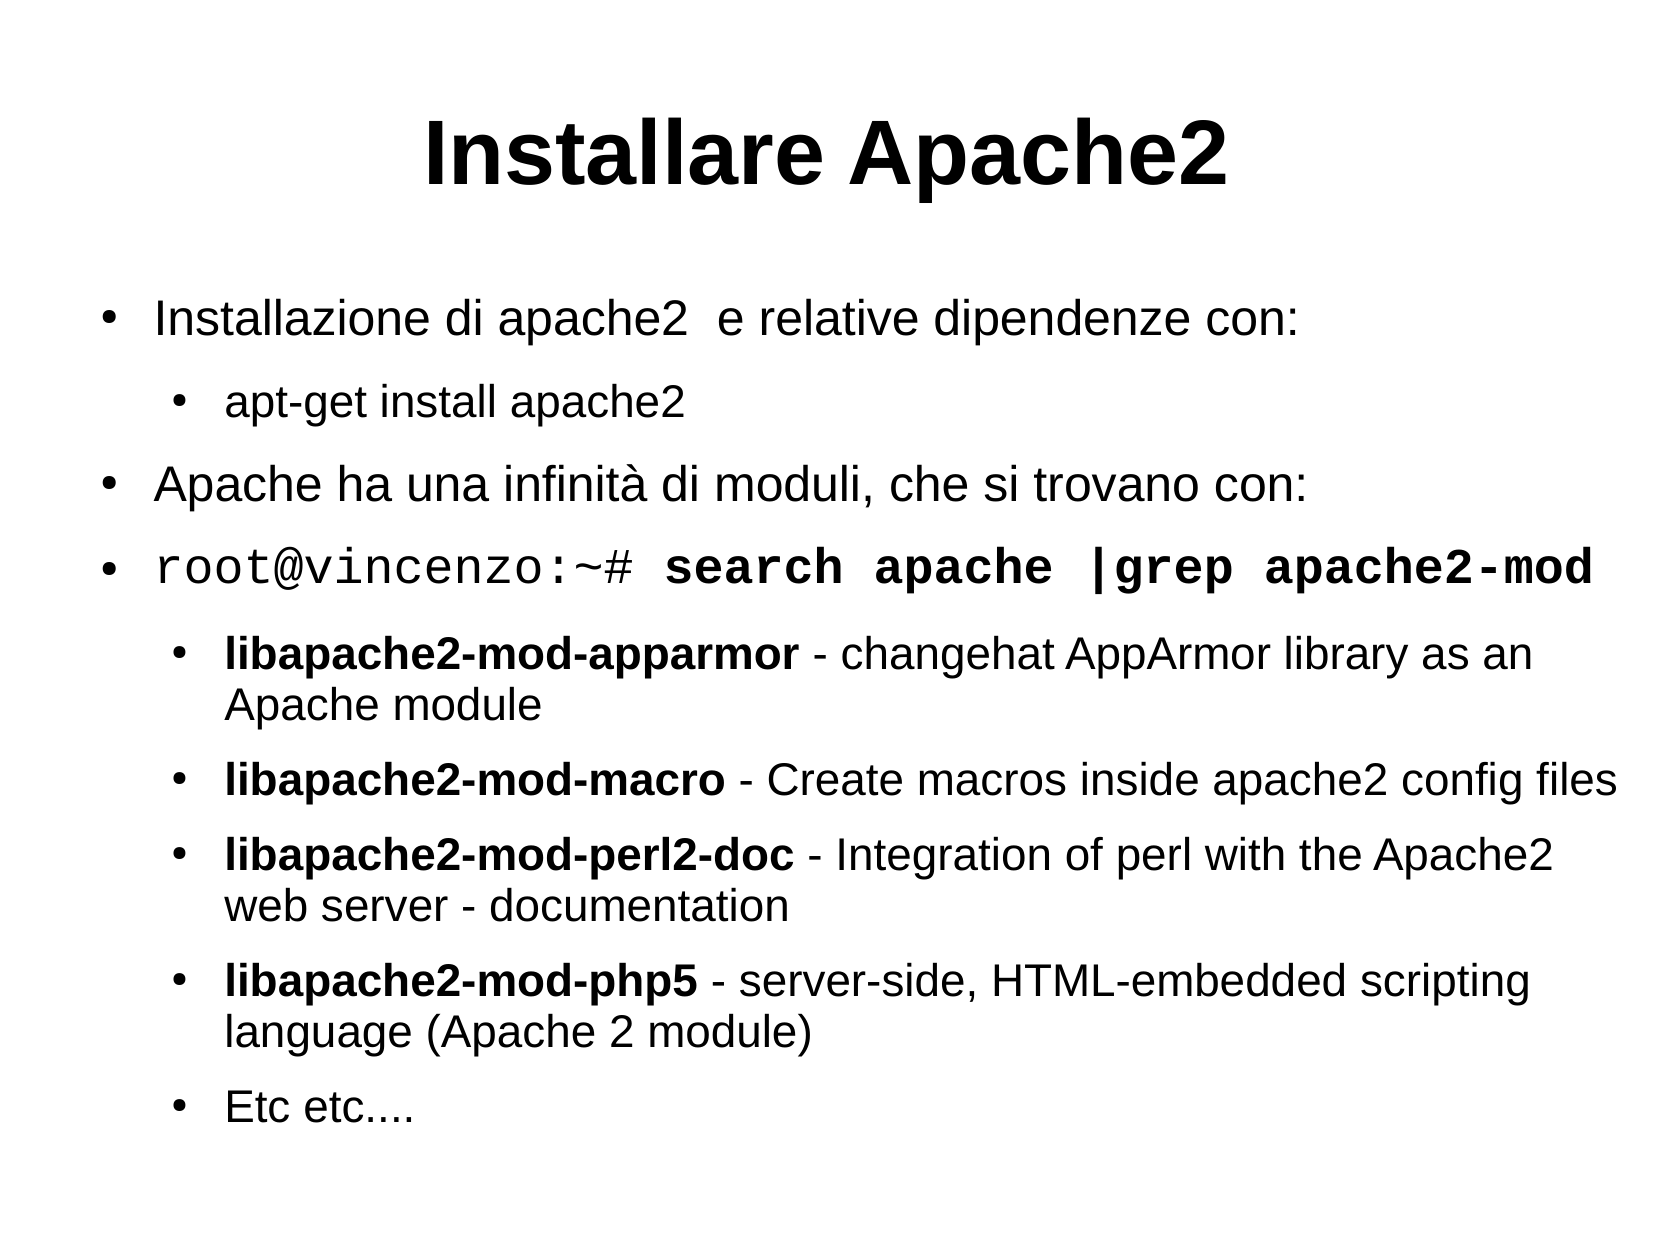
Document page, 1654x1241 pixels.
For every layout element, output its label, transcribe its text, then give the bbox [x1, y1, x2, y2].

list Installazione di apache2 e relative dipendenze con: apt-get install apache2 Apache ha una infinità di moduli, che si trovano con: root@vincenzo:~# search apache |grep apache2-mod libapache2-mod-apparmor - changehat AppArmor library as an Apache module libapache2-mod-macro - Create macros inside apache2 config files libapache2-mod-perl2-doc - Integration of perl with the Apache2 web server - documentation libapache2-mod-php5 - server-side, HTML-embedded scripting language (Apache 2 module) Etc etc.... [82, 290, 1622, 1186]
title Installare Apache2 [82, 49, 1571, 257]
